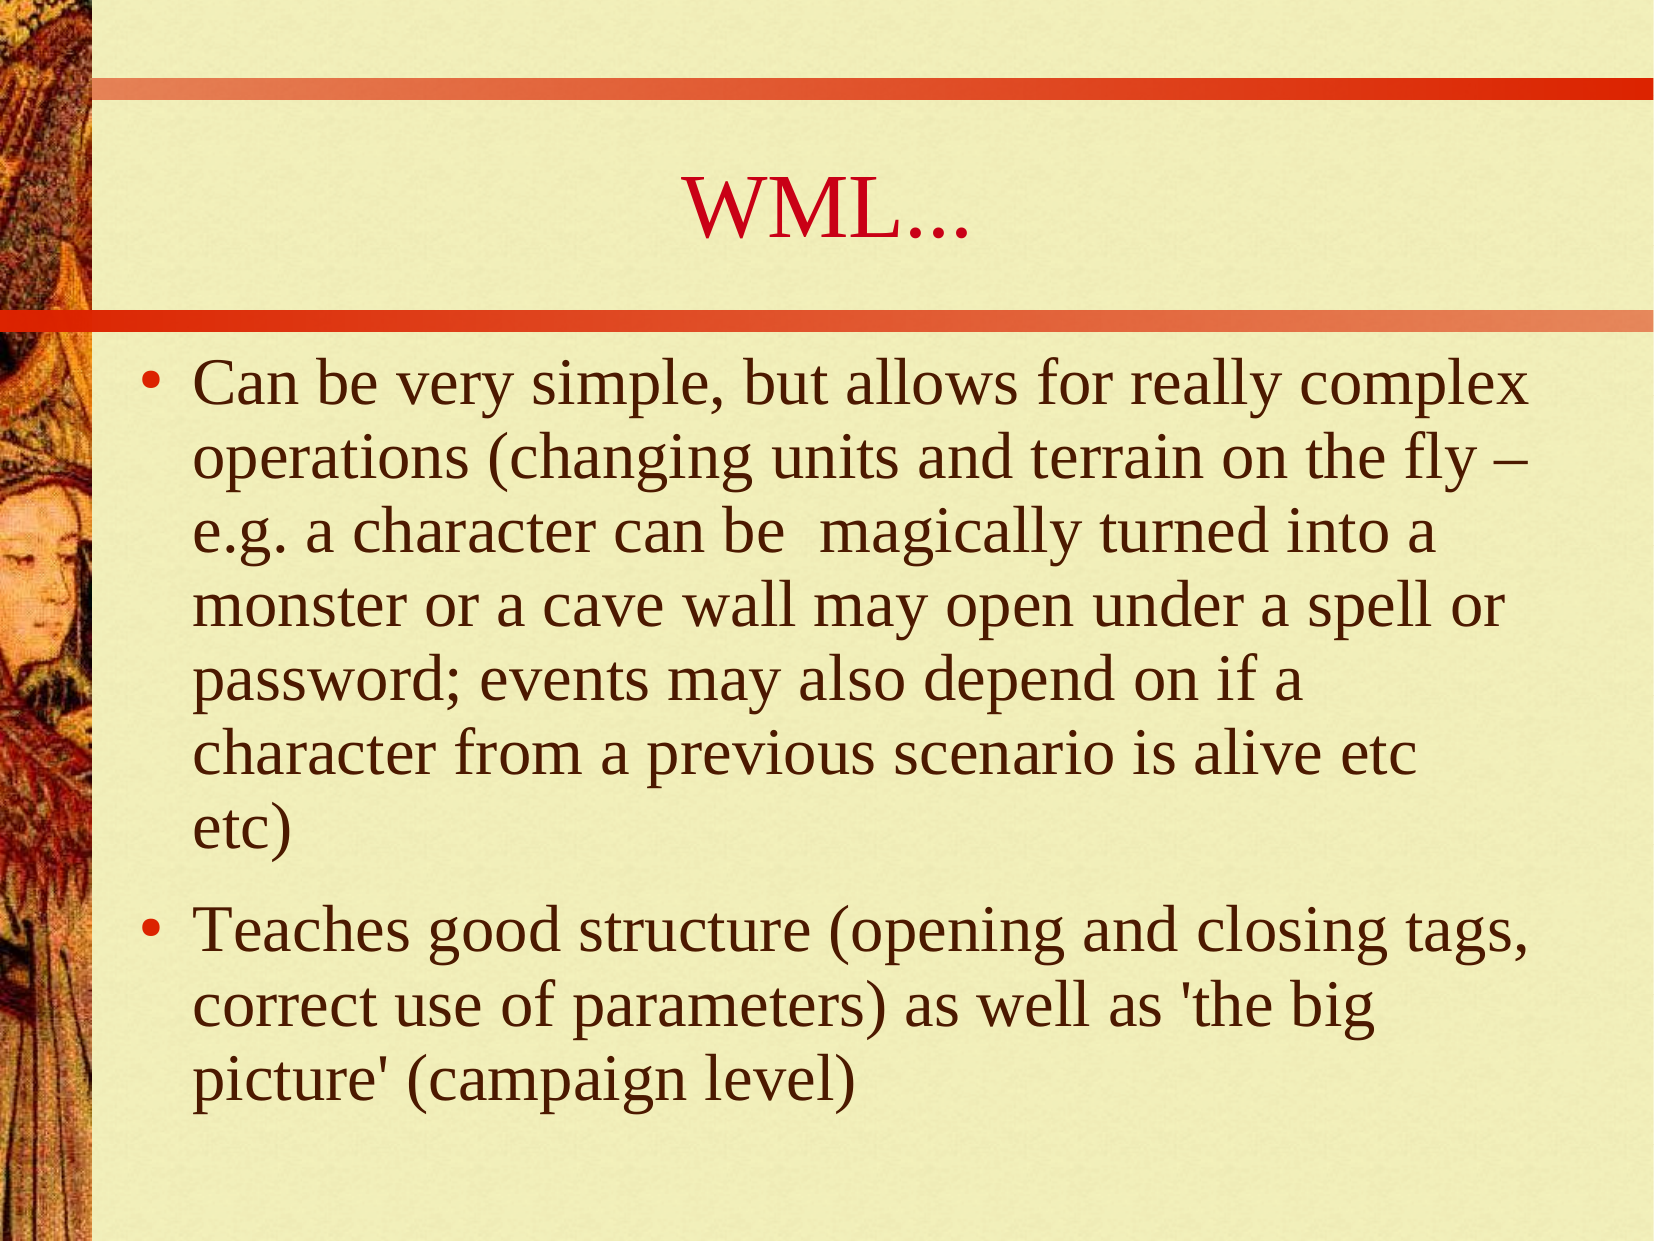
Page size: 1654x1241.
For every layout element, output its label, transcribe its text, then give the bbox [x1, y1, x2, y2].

picture [0, 332, 1654, 1241]
picture [0, 0, 1654, 310]
title WML... [121, 102, 1534, 311]
list Can be very simple, but allows for really complex operations (changing units and terrain on the fly – e.g. a character can be magically turned into a monster or a cave wall may open under a spell or password; events may also depend on if a character from a previous scenario is alive etc etc) Teaches good structure (opening and closing tags, correct use of parameters) as well as 'the big picture' (campaign level) [121, 344, 1534, 1127]
